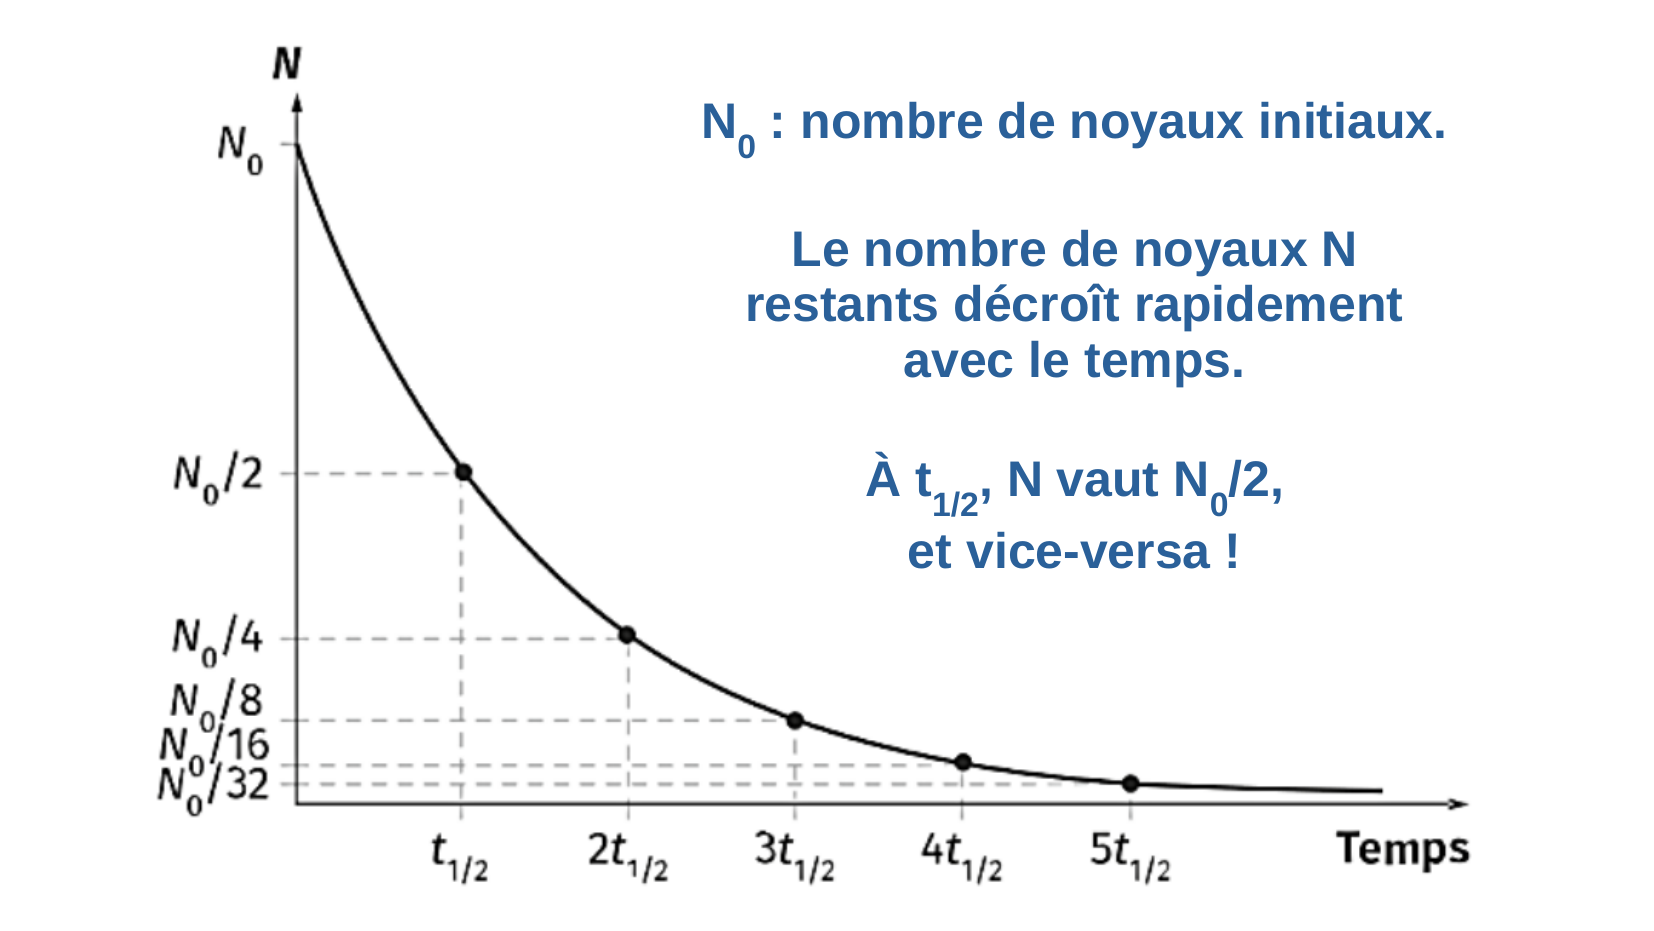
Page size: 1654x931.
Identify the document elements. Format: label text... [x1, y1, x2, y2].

picture [134, 35, 1501, 902]
title N0 : nombre de noyaux initiaux. Le nombre de noyaux N restants décroît rapidement avec le temps. À t1/2, N vaut N0/2, et vice-versa ! [696, 86, 1453, 579]
